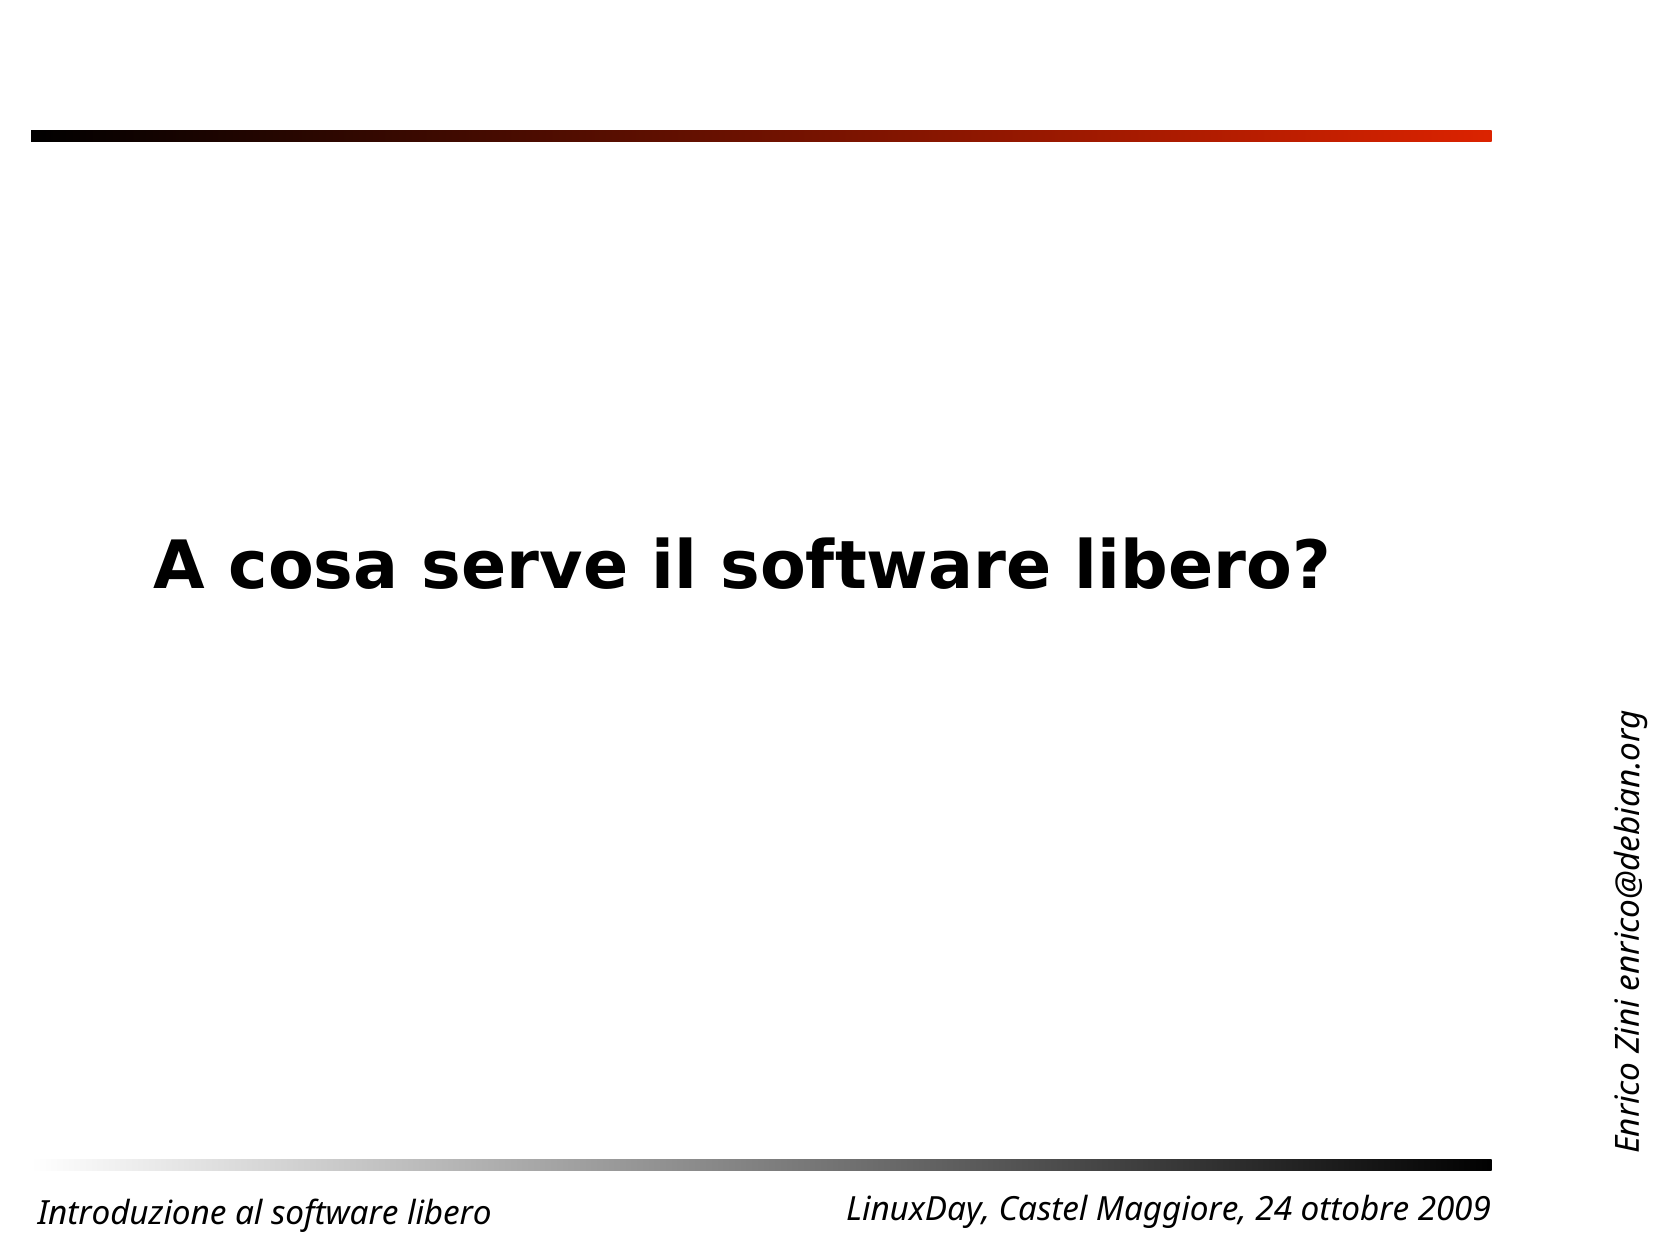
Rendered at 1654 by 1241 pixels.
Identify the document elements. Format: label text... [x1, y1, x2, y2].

text_box A cosa serve il software libero? [153, 526, 1336, 605]
